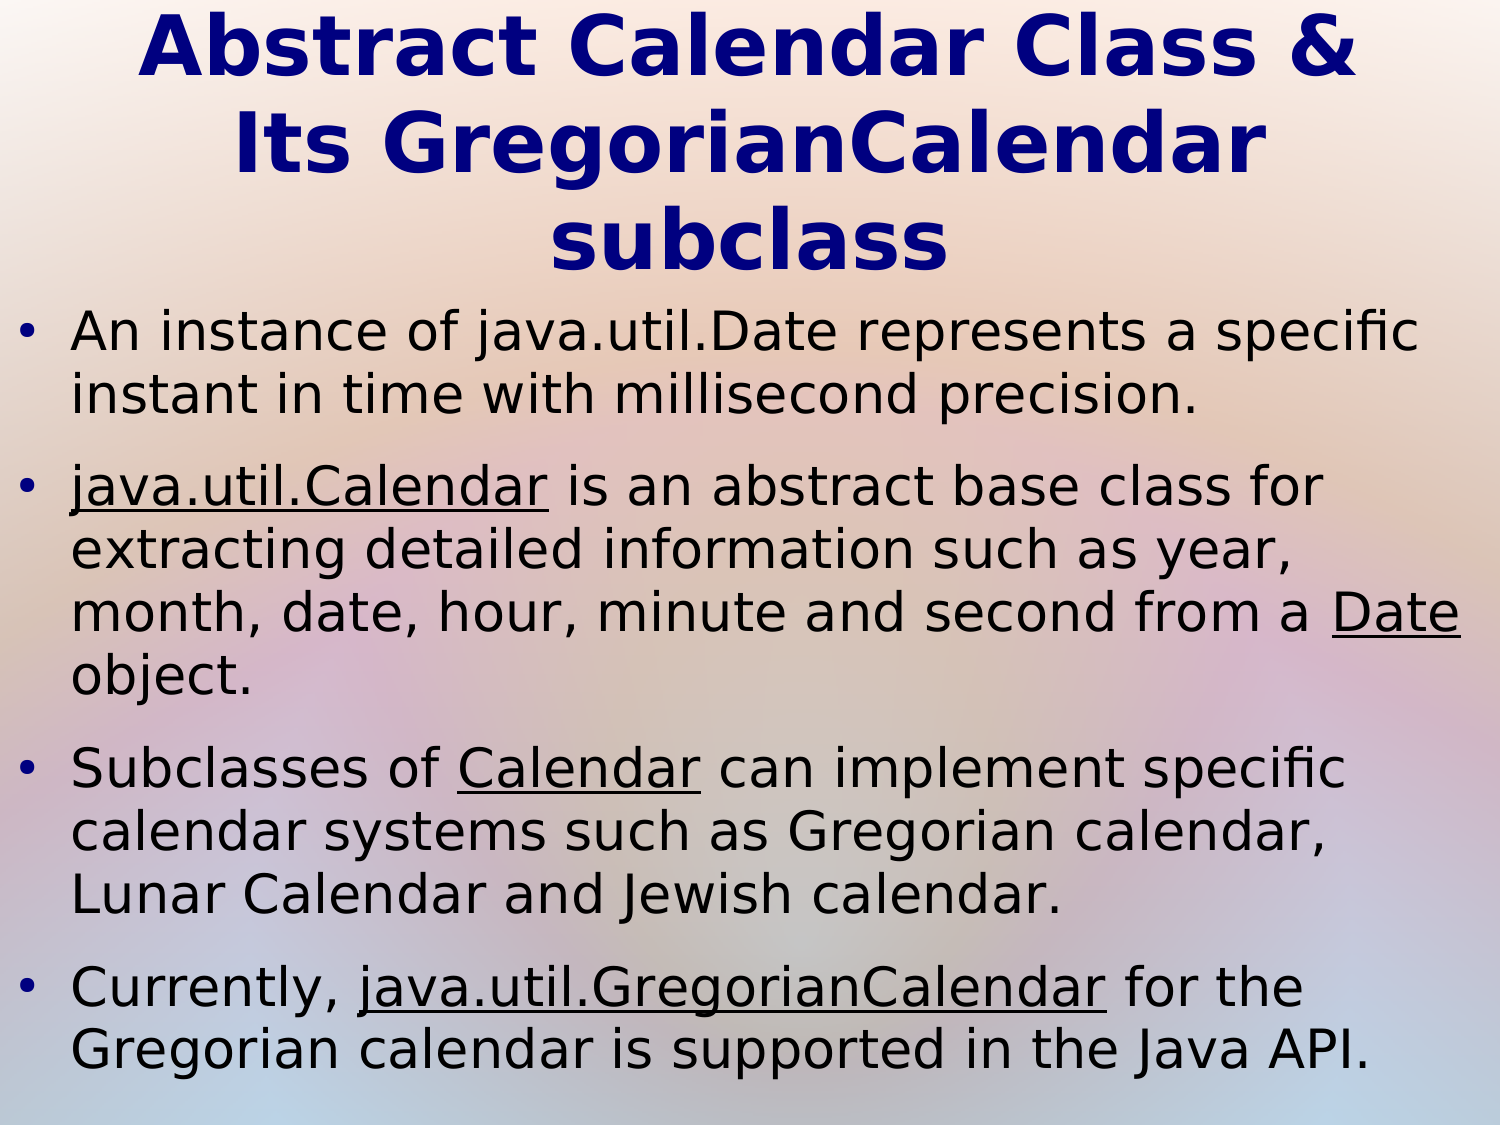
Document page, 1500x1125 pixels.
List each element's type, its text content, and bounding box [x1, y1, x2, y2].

list An instance of java.util.Date represents a specific instant in time with millisecond precision. java.util.Calendar is an abstract base class for extracting detailed information such as year, month, date, hour, minute and second from a Date object. Subclasses of Calendar can implement specific calendar systems such as Gregorian calendar, Lunar Calendar and Jewish calendar. Currently, java.util.GregorianCalendar for the Gregorian calendar is supported in the Java API. [0, 299, 1500, 1125]
title Abstract Calendar Class & Its GregorianCalendar subclass [75, 0, 1425, 290]
picture [0, 0, 1500, 299]
